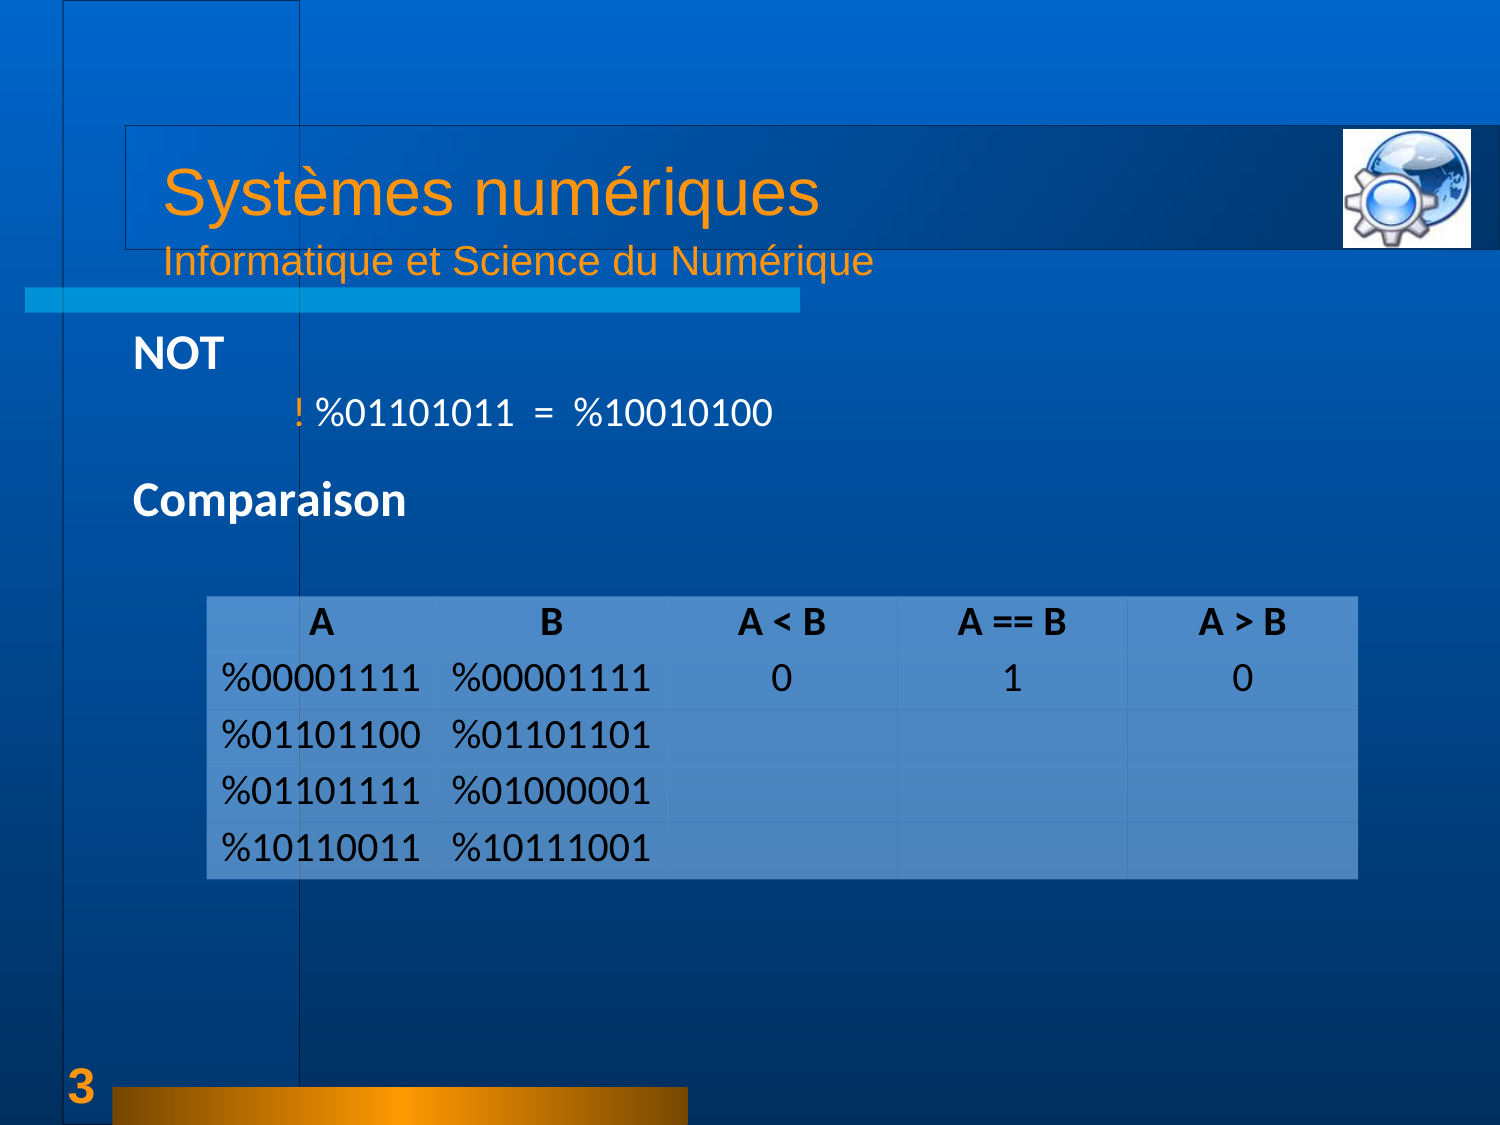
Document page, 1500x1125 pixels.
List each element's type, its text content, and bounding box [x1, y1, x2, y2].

table_header A > B [1127, 596, 1358, 653]
table_cell 1 [897, 653, 1127, 710]
table_cell %00001111 [207, 653, 437, 710]
table_cell [1127, 710, 1358, 766]
picture [1343, 129, 1471, 248]
table_cell %10110011 [207, 823, 437, 879]
table_header A < B [667, 596, 897, 653]
table_cell [667, 710, 897, 766]
table_cell 0 [667, 653, 897, 710]
table_cell %01101101 [437, 710, 667, 766]
table_cell [667, 823, 897, 879]
table_header B [437, 596, 667, 653]
table_header A [207, 596, 437, 653]
table_header A == B [897, 596, 1127, 653]
table_cell [1127, 766, 1358, 823]
table_cell [667, 766, 897, 823]
table_cell %01000001 [437, 766, 667, 823]
table_cell [897, 823, 1127, 879]
table_cell %10111001 [437, 823, 667, 879]
table_cell [1127, 823, 1358, 879]
table_cell %01101100 [207, 710, 437, 766]
table_cell %00001111 [437, 653, 667, 710]
table_cell [897, 766, 1127, 823]
table_cell %01101111 [207, 766, 437, 823]
table_cell 0 [1127, 653, 1358, 710]
table_cell [897, 710, 1127, 766]
text_box NOT ! %01101011 = %10010100 Comparaison [118, 324, 1477, 1034]
